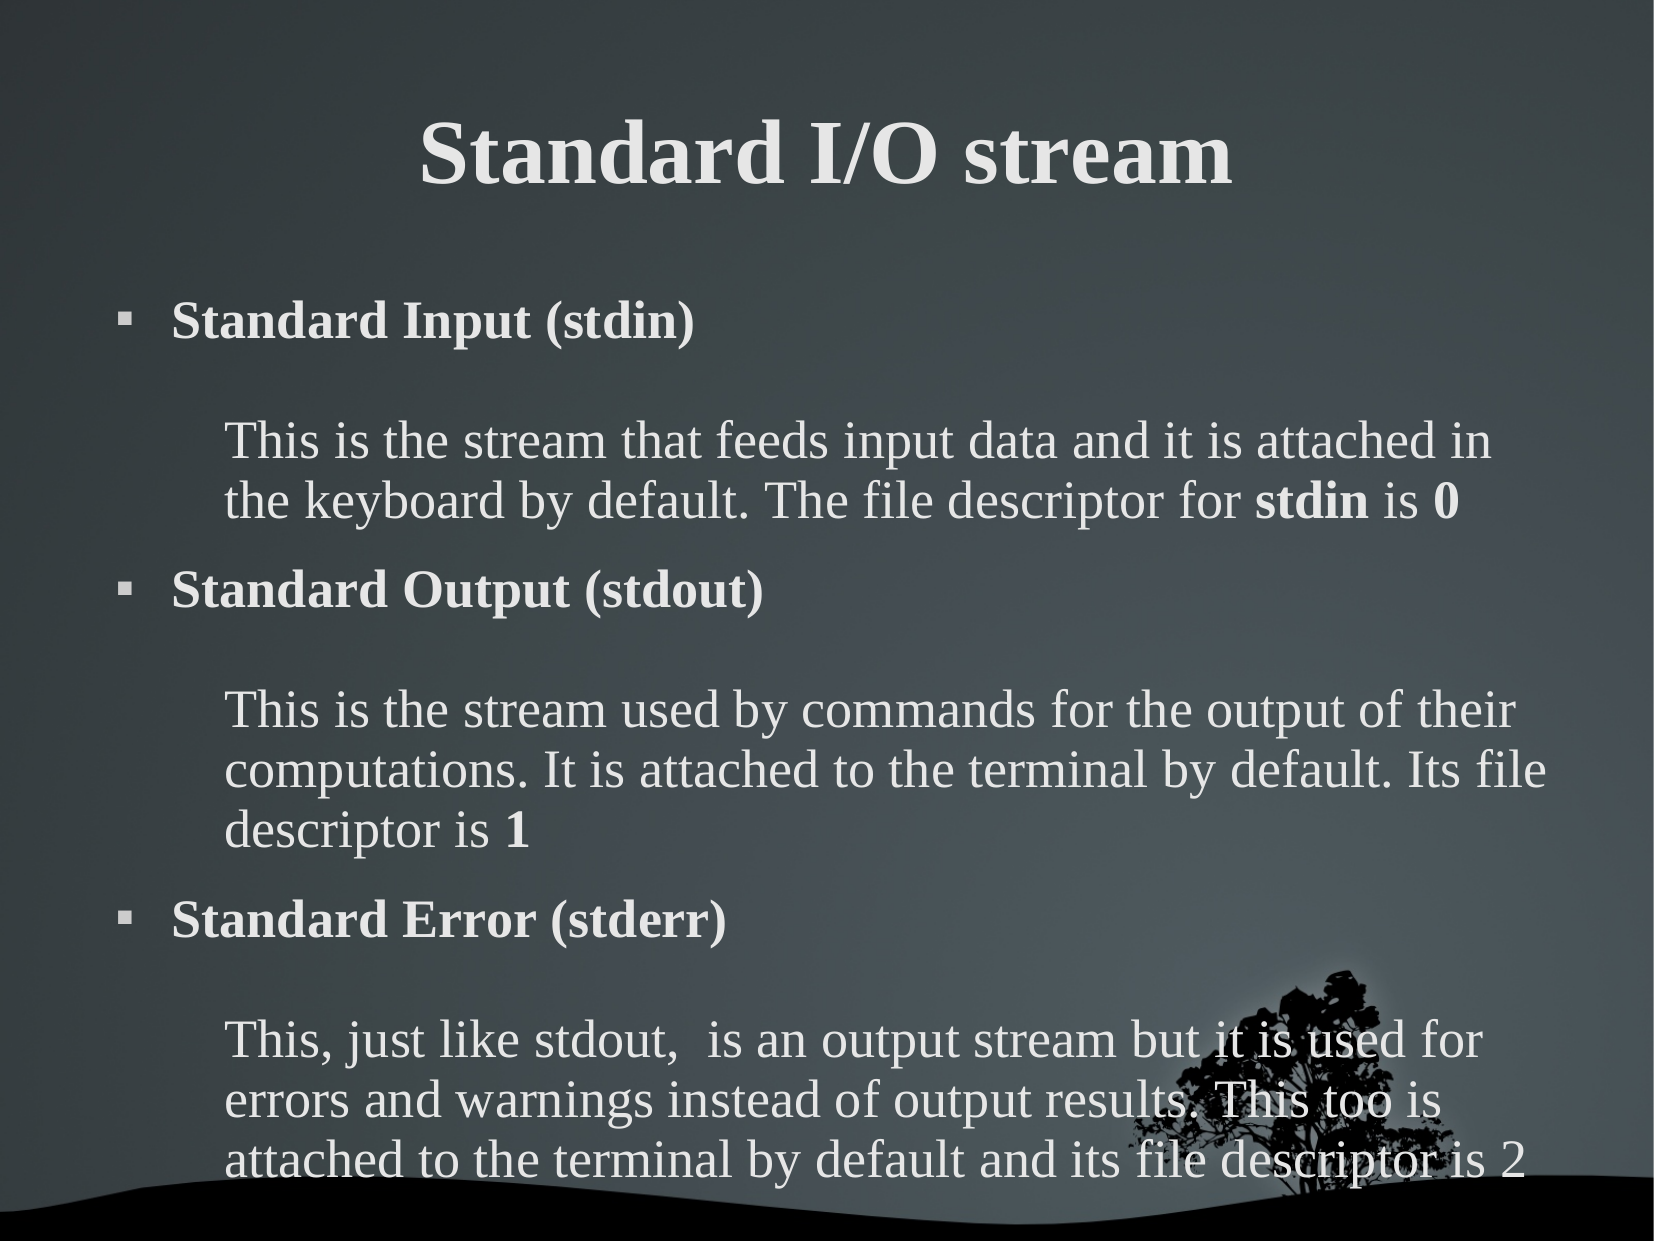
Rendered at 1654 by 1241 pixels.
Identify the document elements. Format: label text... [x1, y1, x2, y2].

list Standard Input (stdin) This is the stream that feeds input data and it is attached in the keyboard by default. The file descriptor for stdin is 0 Standard Output (stdout) This is the stream used by commands for the output of their computations. It is attached to the terminal by default. Its file descriptor is 1 Standard Error (stderr) This, just like stdout, is an output stream but it is used for errors and warnings instead of output results. This too is attached to the terminal by default and its file descriptor is 2 [82, 290, 1571, 1194]
picture [0, 0, 1654, 1241]
title Standard I/O stream [82, 33, 1571, 273]
